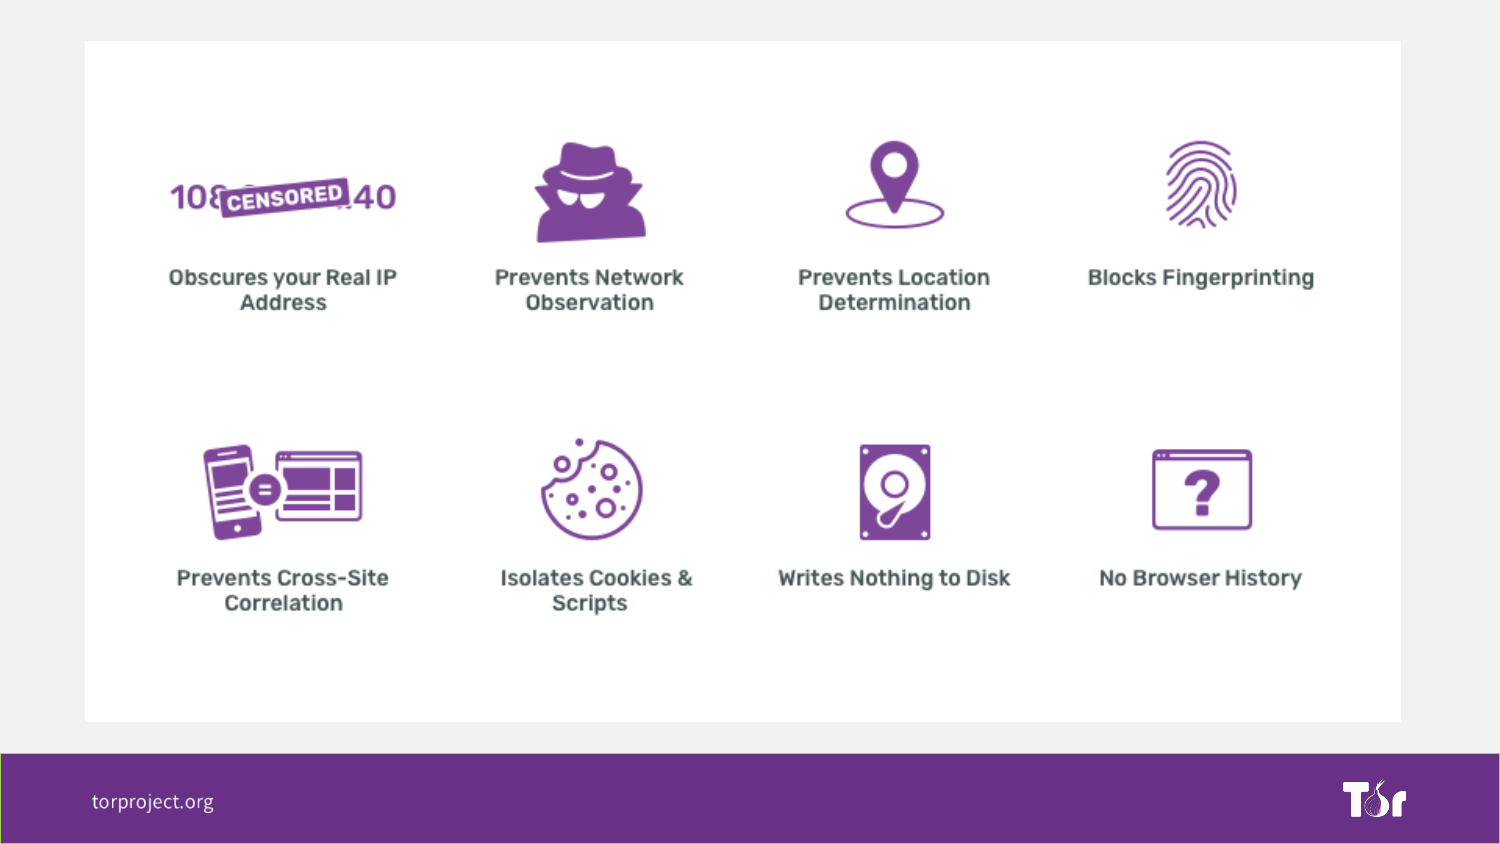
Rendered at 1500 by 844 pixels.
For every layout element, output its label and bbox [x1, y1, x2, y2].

picture [1343, 778, 1406, 817]
picture [75, 780, 604, 821]
picture [85, 41, 1401, 722]
